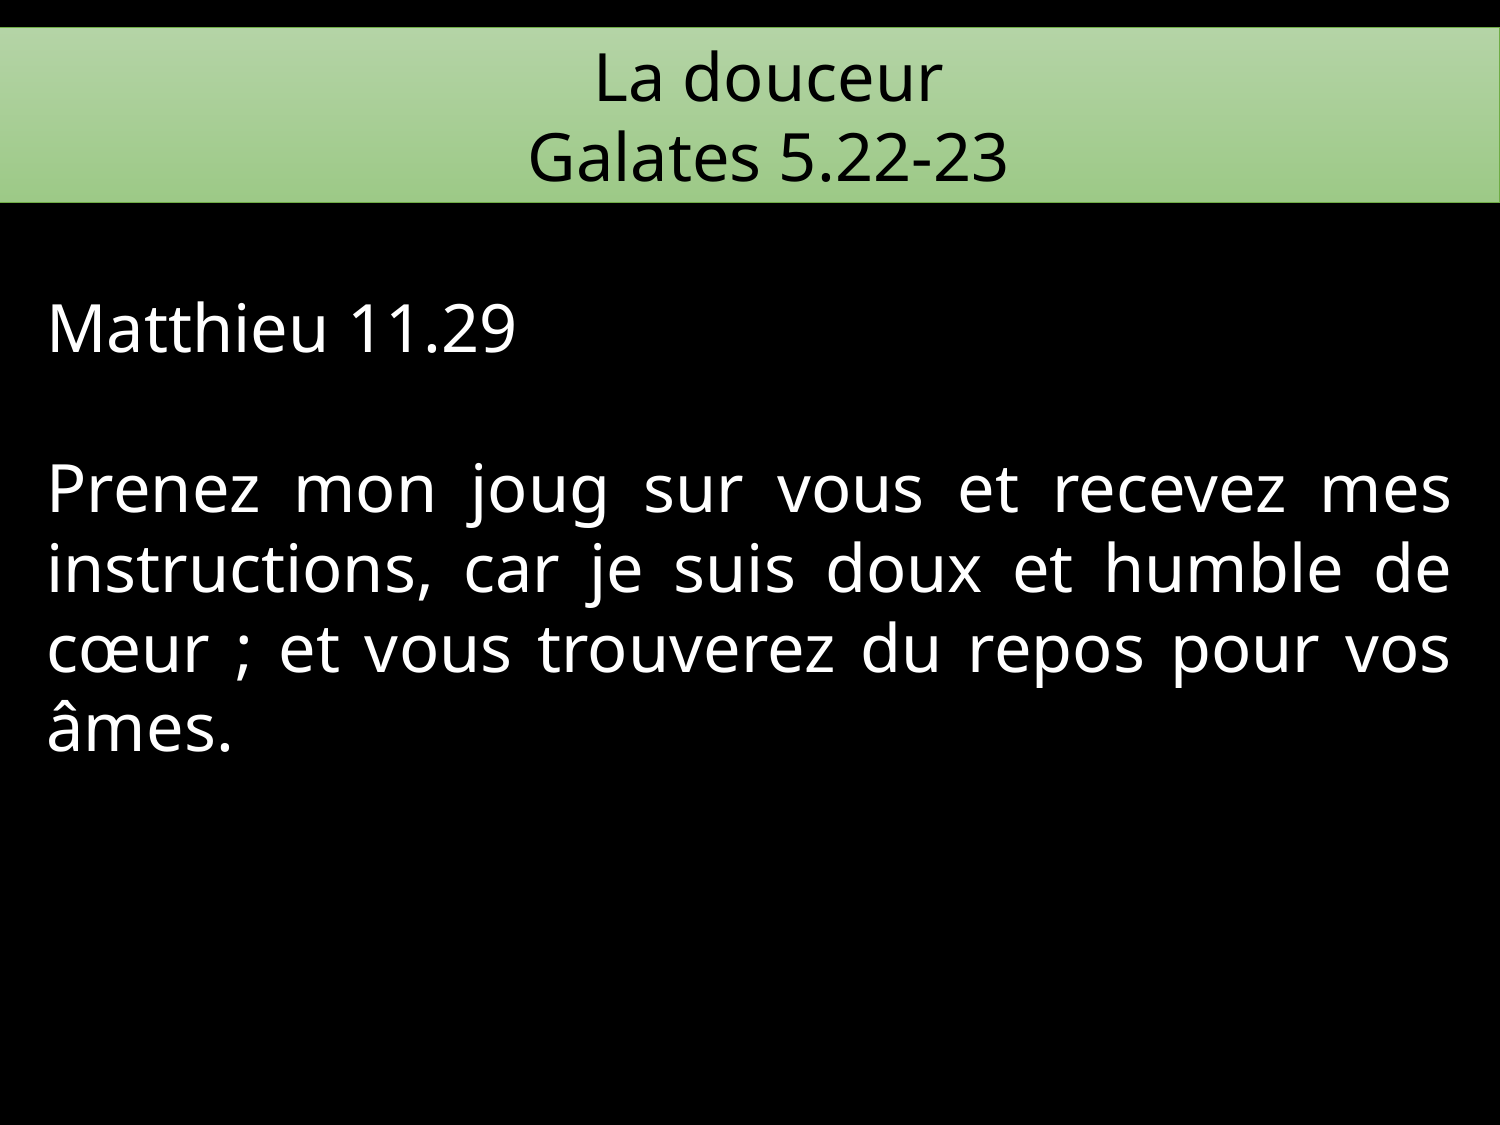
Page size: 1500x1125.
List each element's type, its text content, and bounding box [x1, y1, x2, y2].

text_box Matthieu 11.29 Prenez mon joug sur vous et recevez mes instructions, car je suis doux et humble de cœur ; et vous trouverez du repos pour vos âmes. [31, 278, 1469, 773]
text_box La douceur Galates 5.22-23 [0, 27, 1500, 203]
